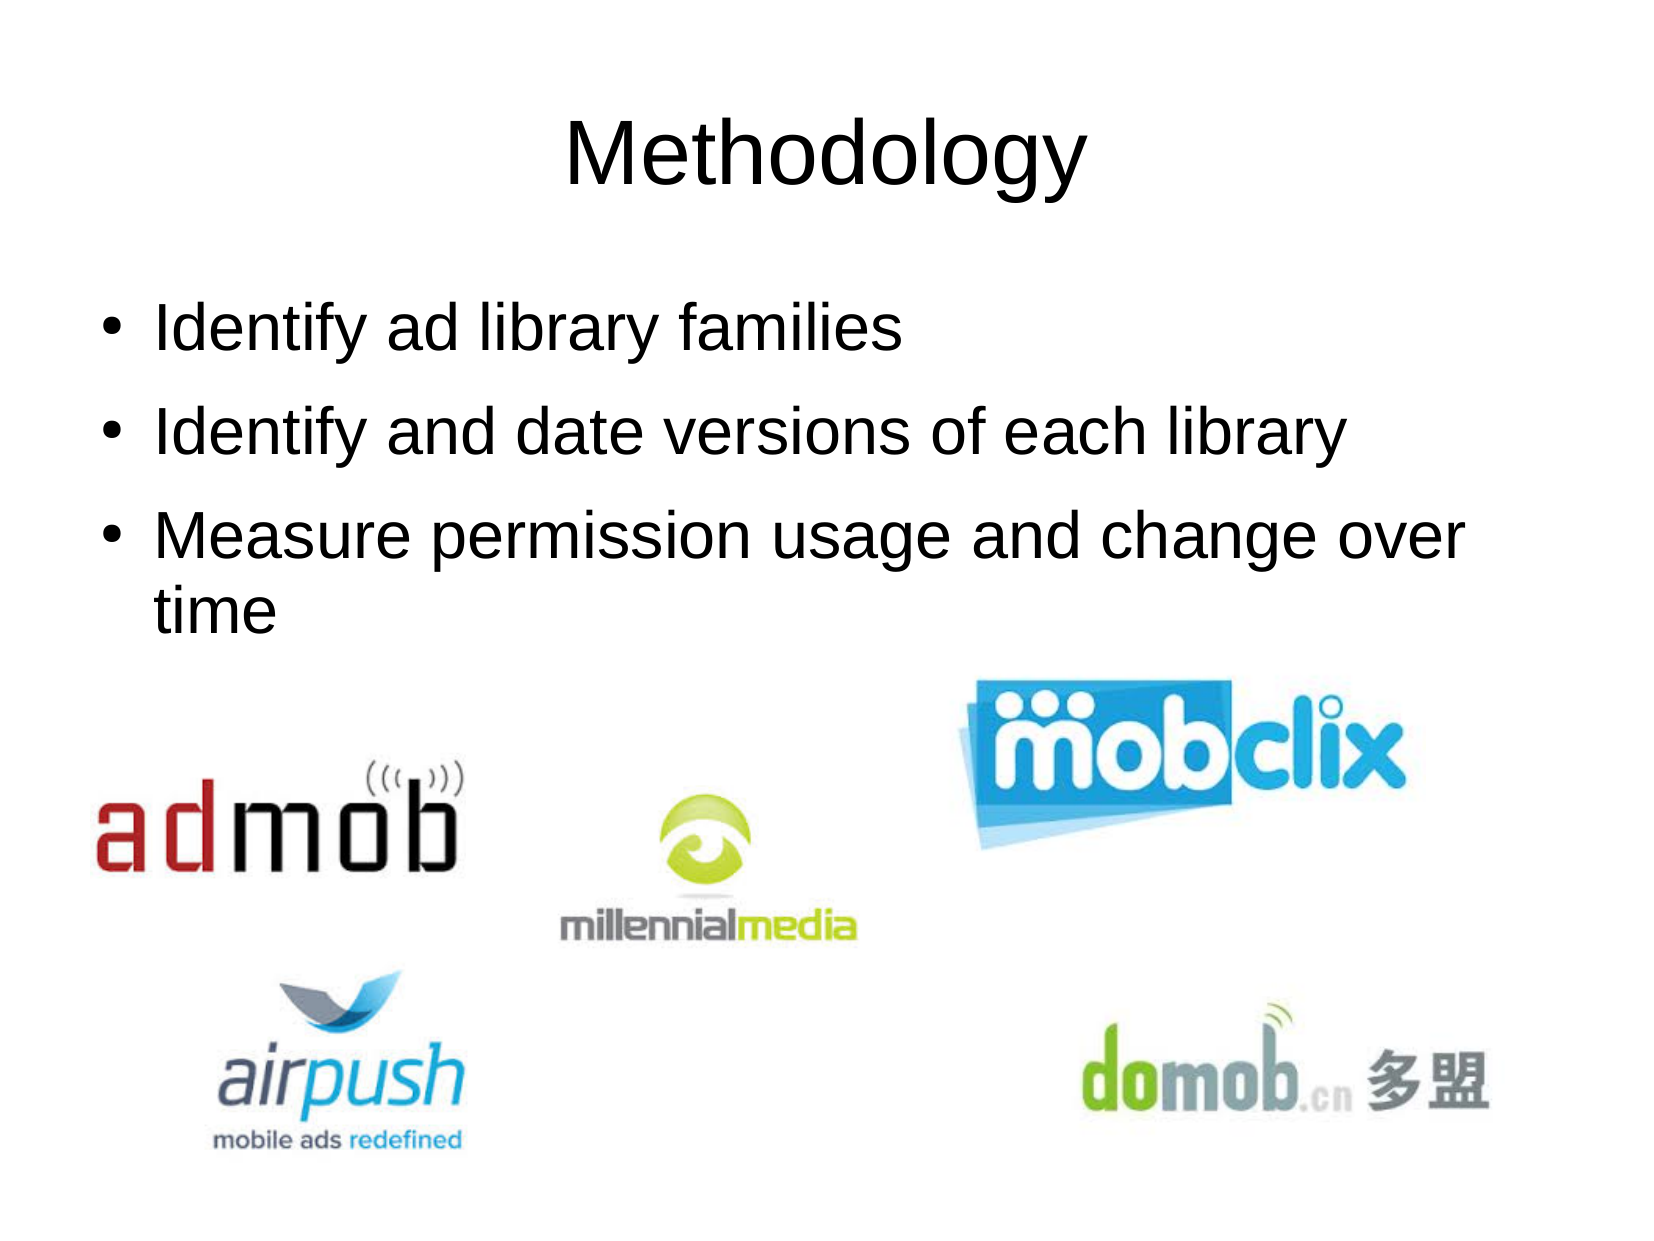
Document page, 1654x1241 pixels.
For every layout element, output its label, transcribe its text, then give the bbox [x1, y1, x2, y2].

picture [90, 678, 499, 1219]
list Identify ad library families Identify and date versions of each library Measure permission usage and change over time [82, 290, 1538, 1010]
picture [1005, 959, 1569, 1179]
picture [533, 698, 886, 1051]
picture [925, 651, 1426, 871]
title Methodology [82, 49, 1571, 257]
